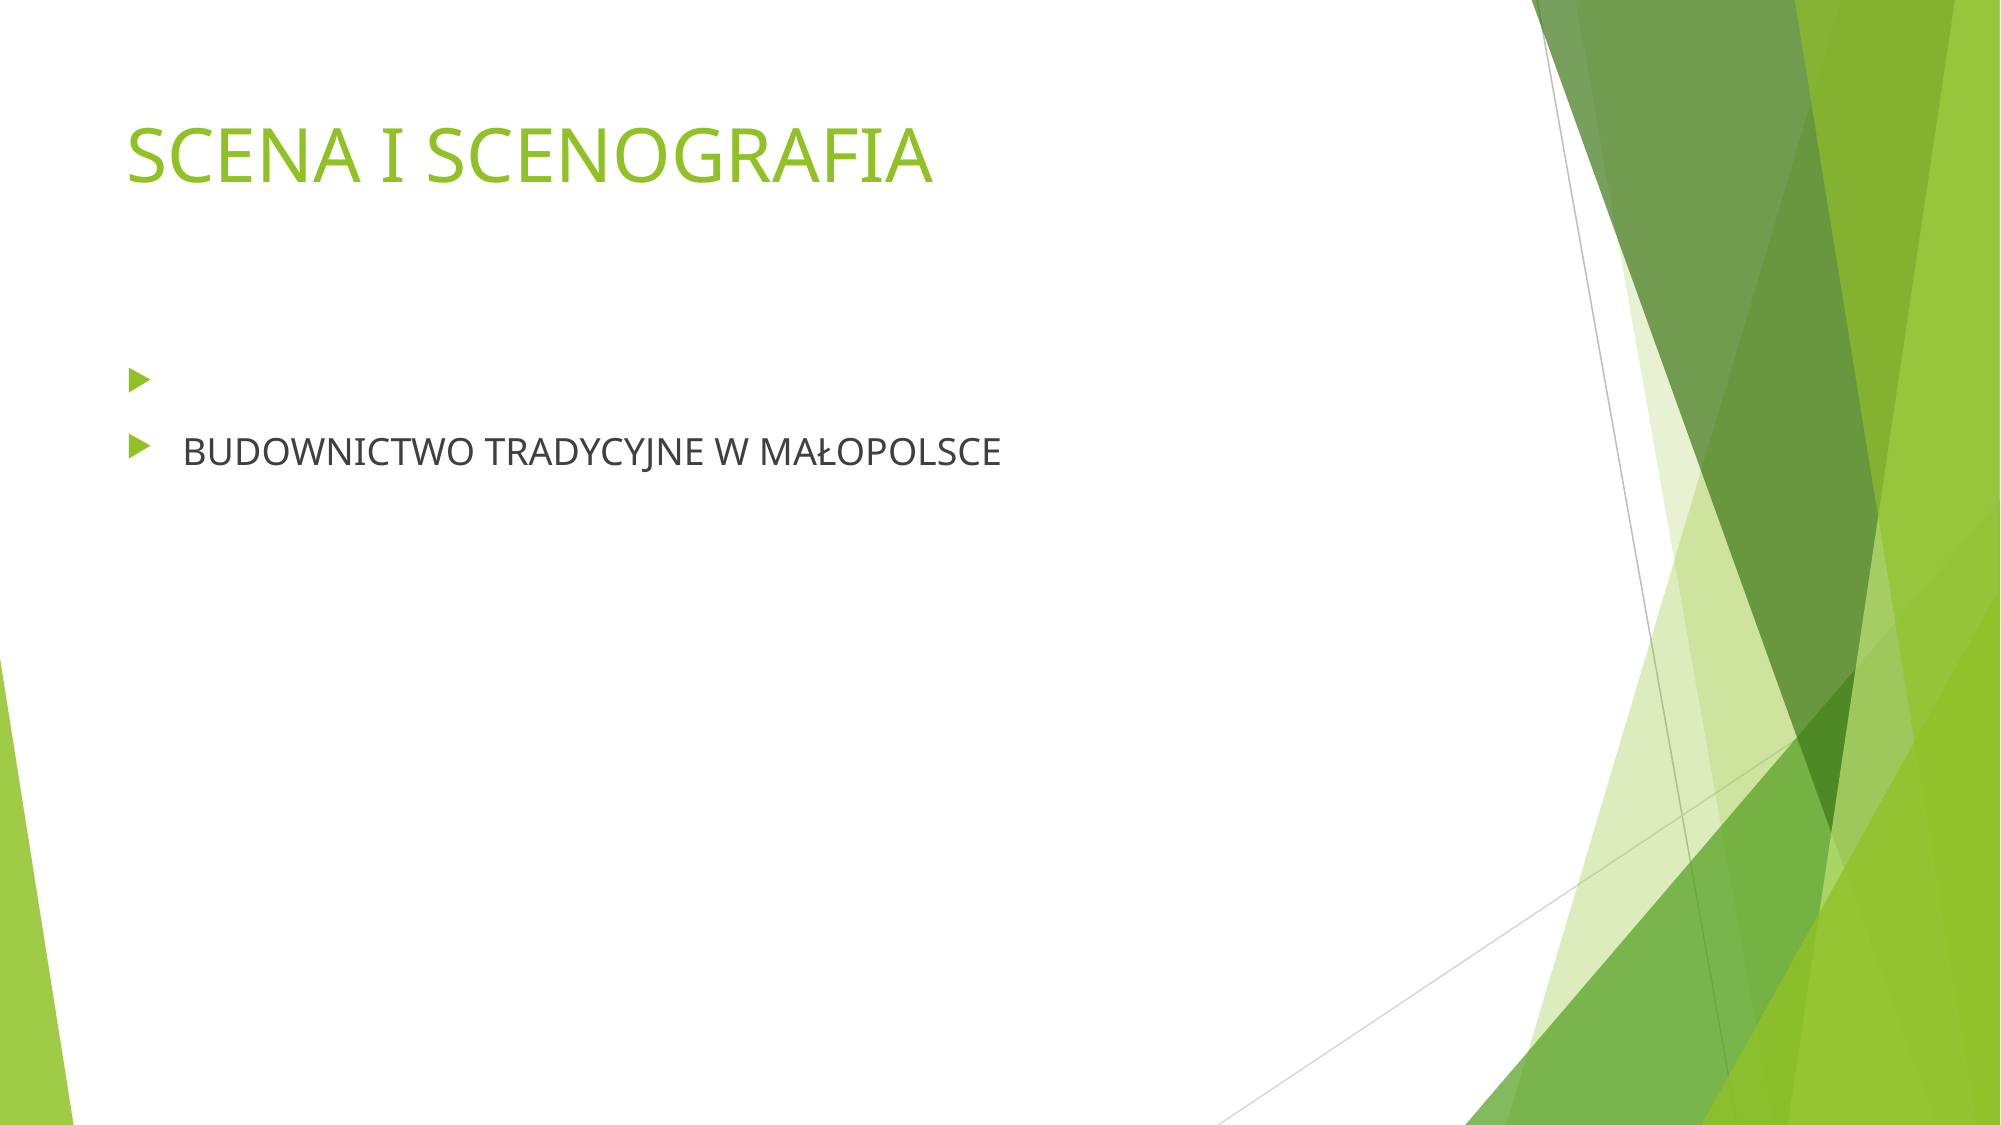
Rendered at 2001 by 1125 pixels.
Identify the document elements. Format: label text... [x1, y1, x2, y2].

list BUDOWNICTWO TRADYCYJNE W MAŁOPOLSCE [111, 354, 1522, 992]
title SCENA I SCENOGRAFIA [111, 99, 1522, 317]
